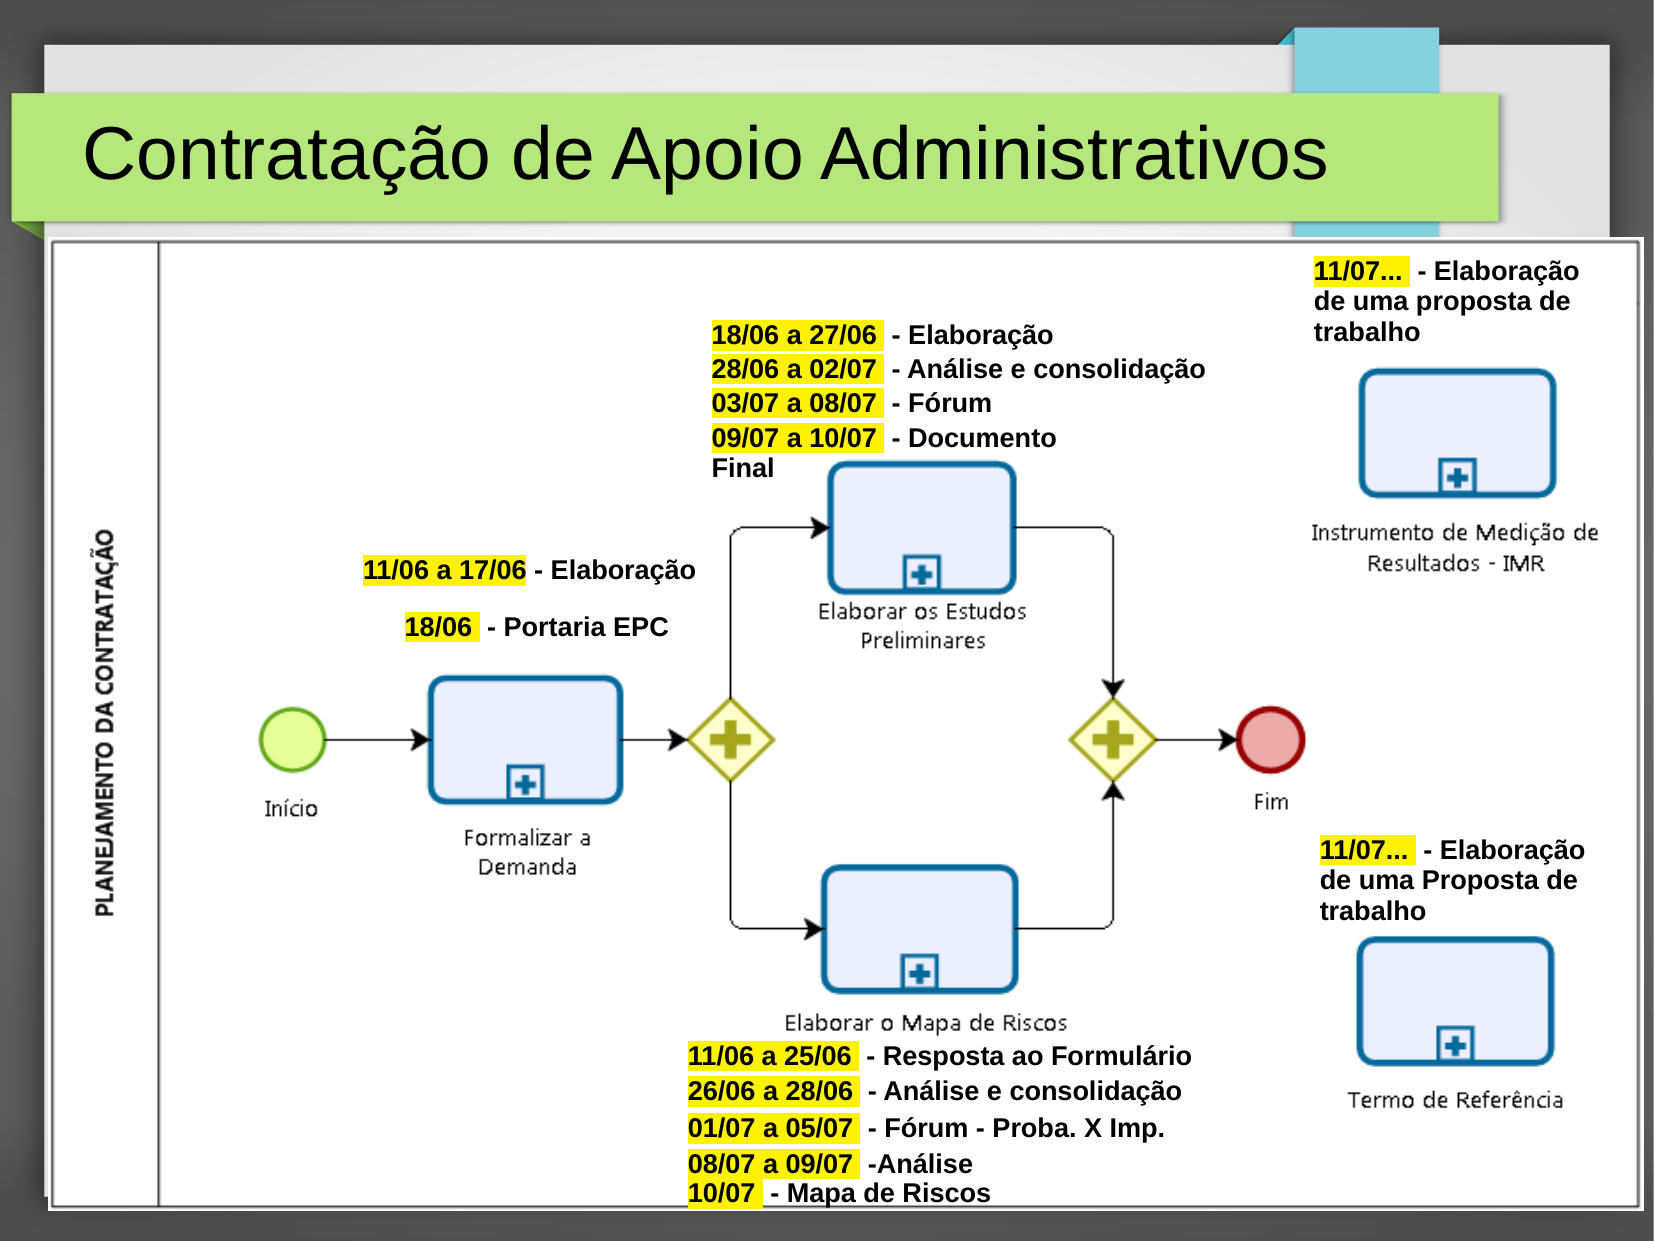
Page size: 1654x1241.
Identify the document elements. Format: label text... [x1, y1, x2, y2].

text_box 10/07 - Mapa de Riscos [673, 1170, 1217, 1241]
picture [0, 0, 1654, 1241]
text_box 11/06 a 17/06 - Elaboração [348, 548, 756, 594]
text_box 26/06 a 28/06 - Análise e consolidação [673, 1068, 1217, 1105]
text_box 18/06 - Portaria EPC [389, 604, 798, 650]
text_box 03/07 a 08/07 - Fórum [696, 380, 1105, 415]
title Contratação de Apoio Administrativos [82, 69, 1347, 238]
text_box 28/06 a 02/07 - Análise e consolidação [696, 346, 1241, 422]
text_box 11/06 a 25/06 - Resposta ao Formulário [673, 1033, 1217, 1068]
text_box 09/07 a 10/07 - Documento Final [696, 415, 1105, 491]
text_box 11/07... - Elaboração de uma proposta de trabalho [1299, 248, 1630, 355]
text_box 08/07 a 09/07 -Análise [673, 1141, 1217, 1170]
text_box 18/06 a 27/06 - Elaboração [696, 312, 1105, 346]
text_box 11/07... - Elaboração de uma Proposta de trabalho [1305, 827, 1636, 934]
text_box 01/07 a 05/07 - Fórum - Proba. X Imp. [673, 1105, 1217, 1141]
